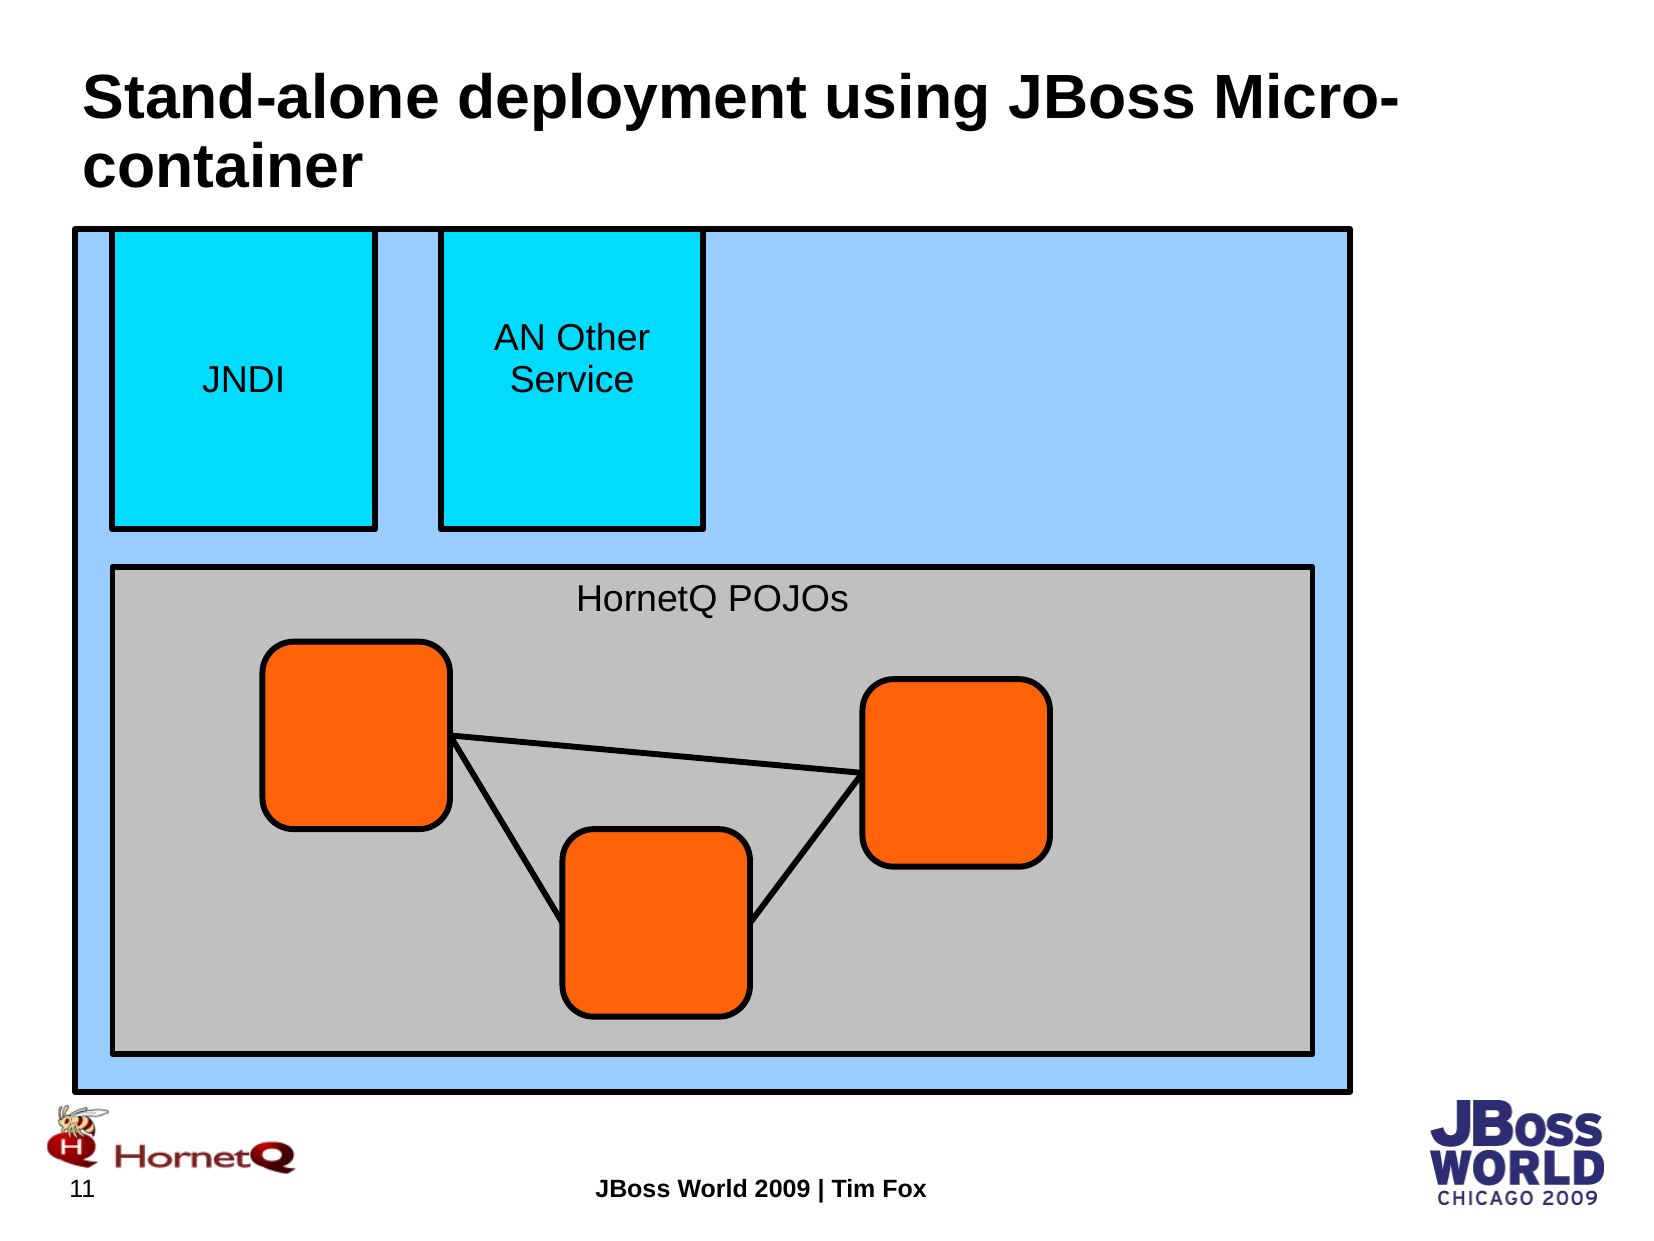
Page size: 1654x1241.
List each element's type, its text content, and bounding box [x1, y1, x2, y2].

title Stand-alone deployment using JBoss Micro-container [82, 37, 1571, 226]
text_box HornetQ POJOs [112, 566, 1313, 1055]
text_box [75, 229, 1351, 1092]
picture [46, 1101, 297, 1177]
text_box AN Other Service [440, 229, 704, 530]
picture [1430, 1099, 1604, 1212]
text_box JNDI [112, 229, 375, 530]
